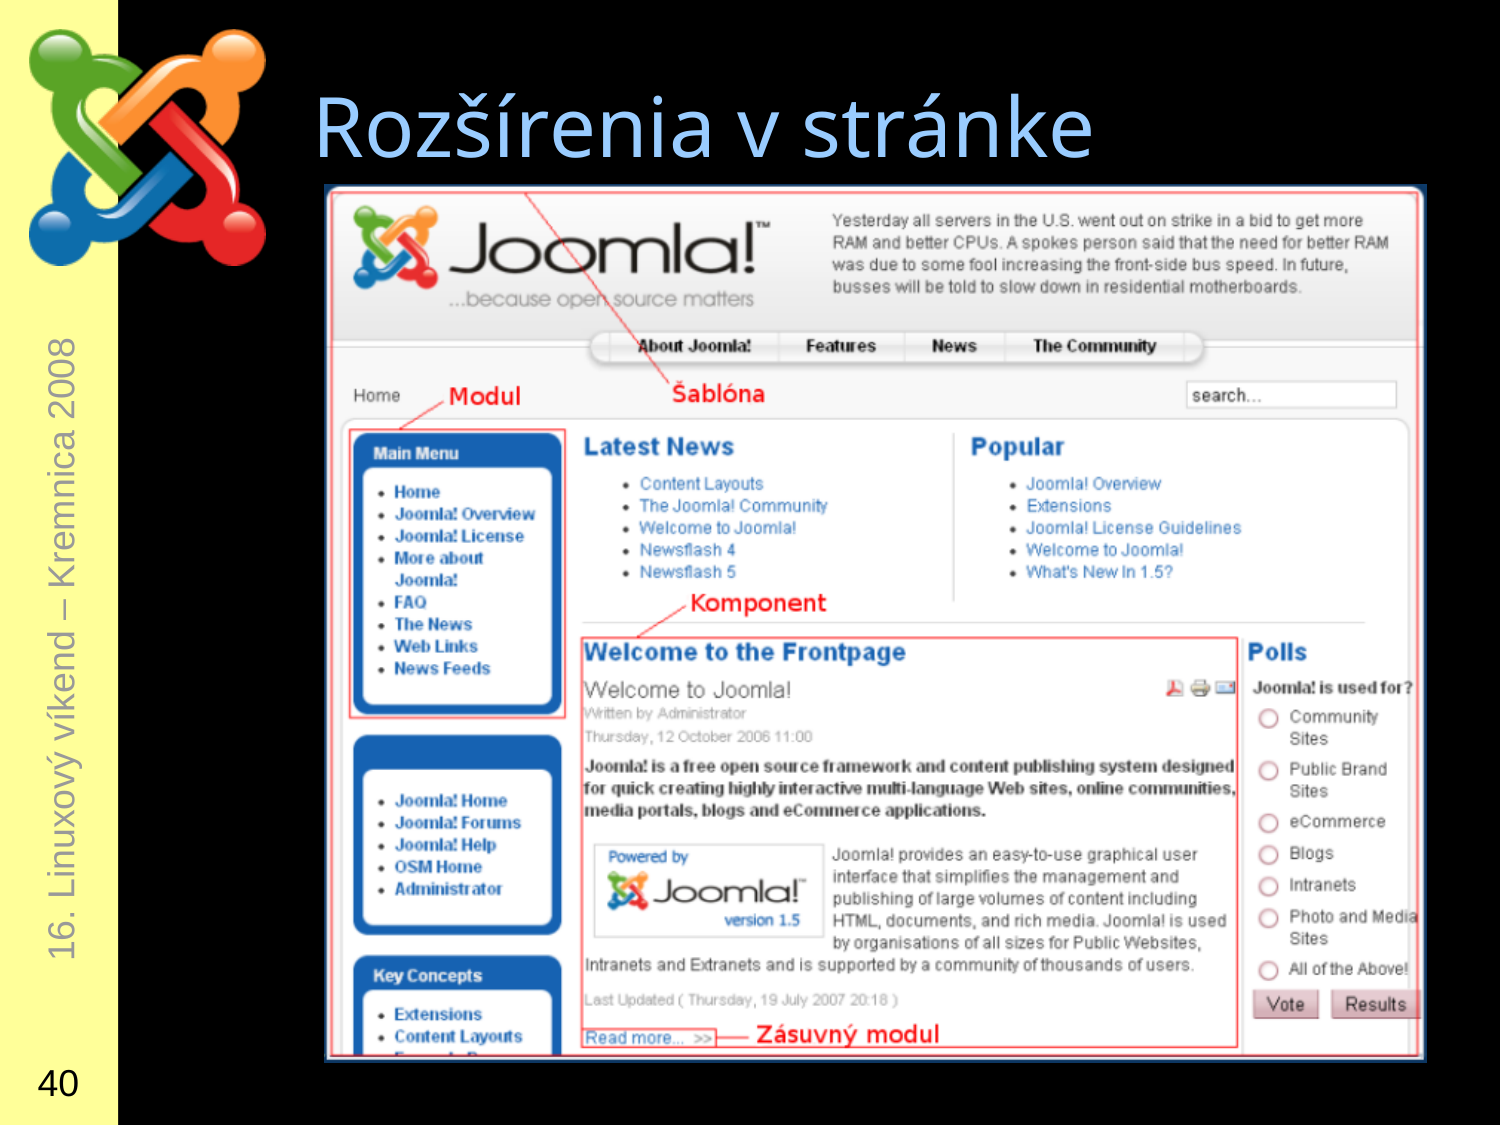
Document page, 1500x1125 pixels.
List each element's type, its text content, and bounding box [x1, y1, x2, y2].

picture [324, 184, 1427, 1063]
title Rozšírenia v stránke [312, 24, 1450, 226]
picture [29, 29, 266, 266]
